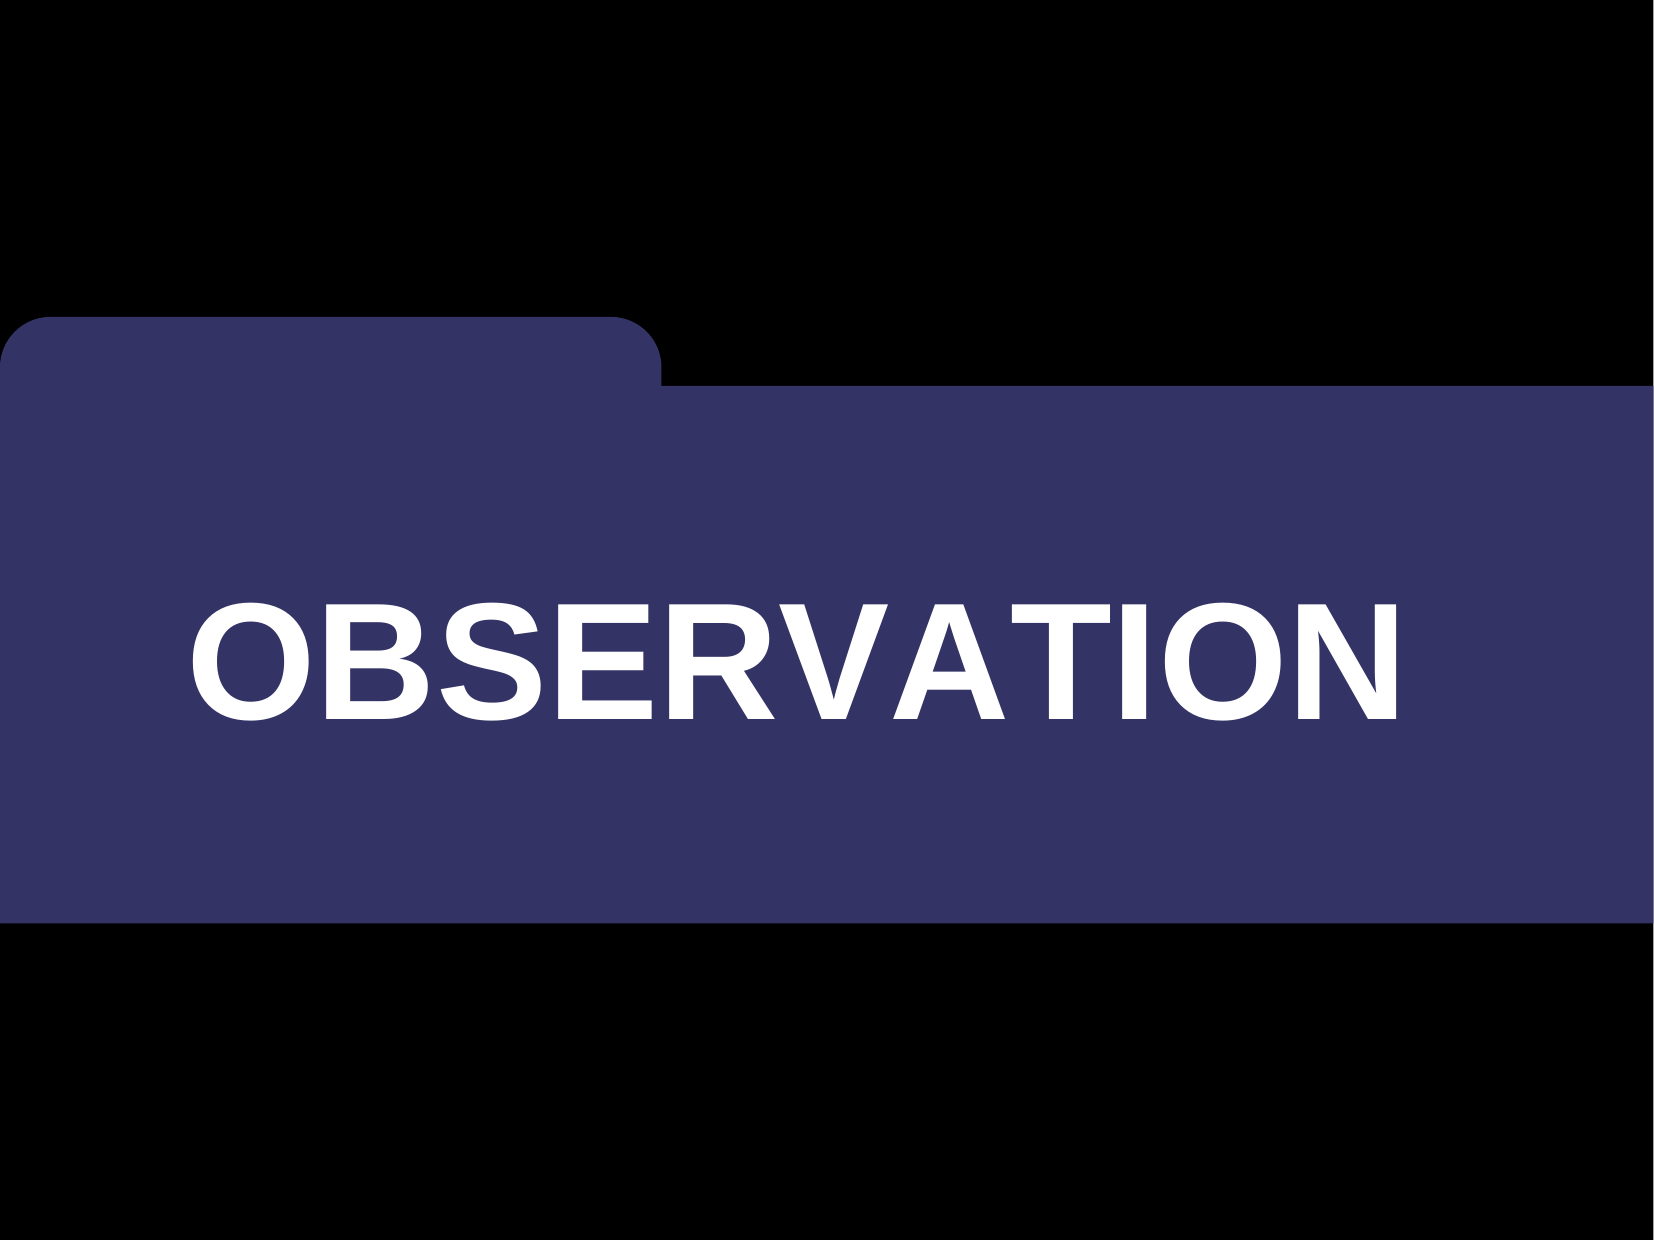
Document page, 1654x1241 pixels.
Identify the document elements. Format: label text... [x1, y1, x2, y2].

text_box OBSERVATION [171, 561, 1583, 950]
text_box [0, 316, 1654, 924]
